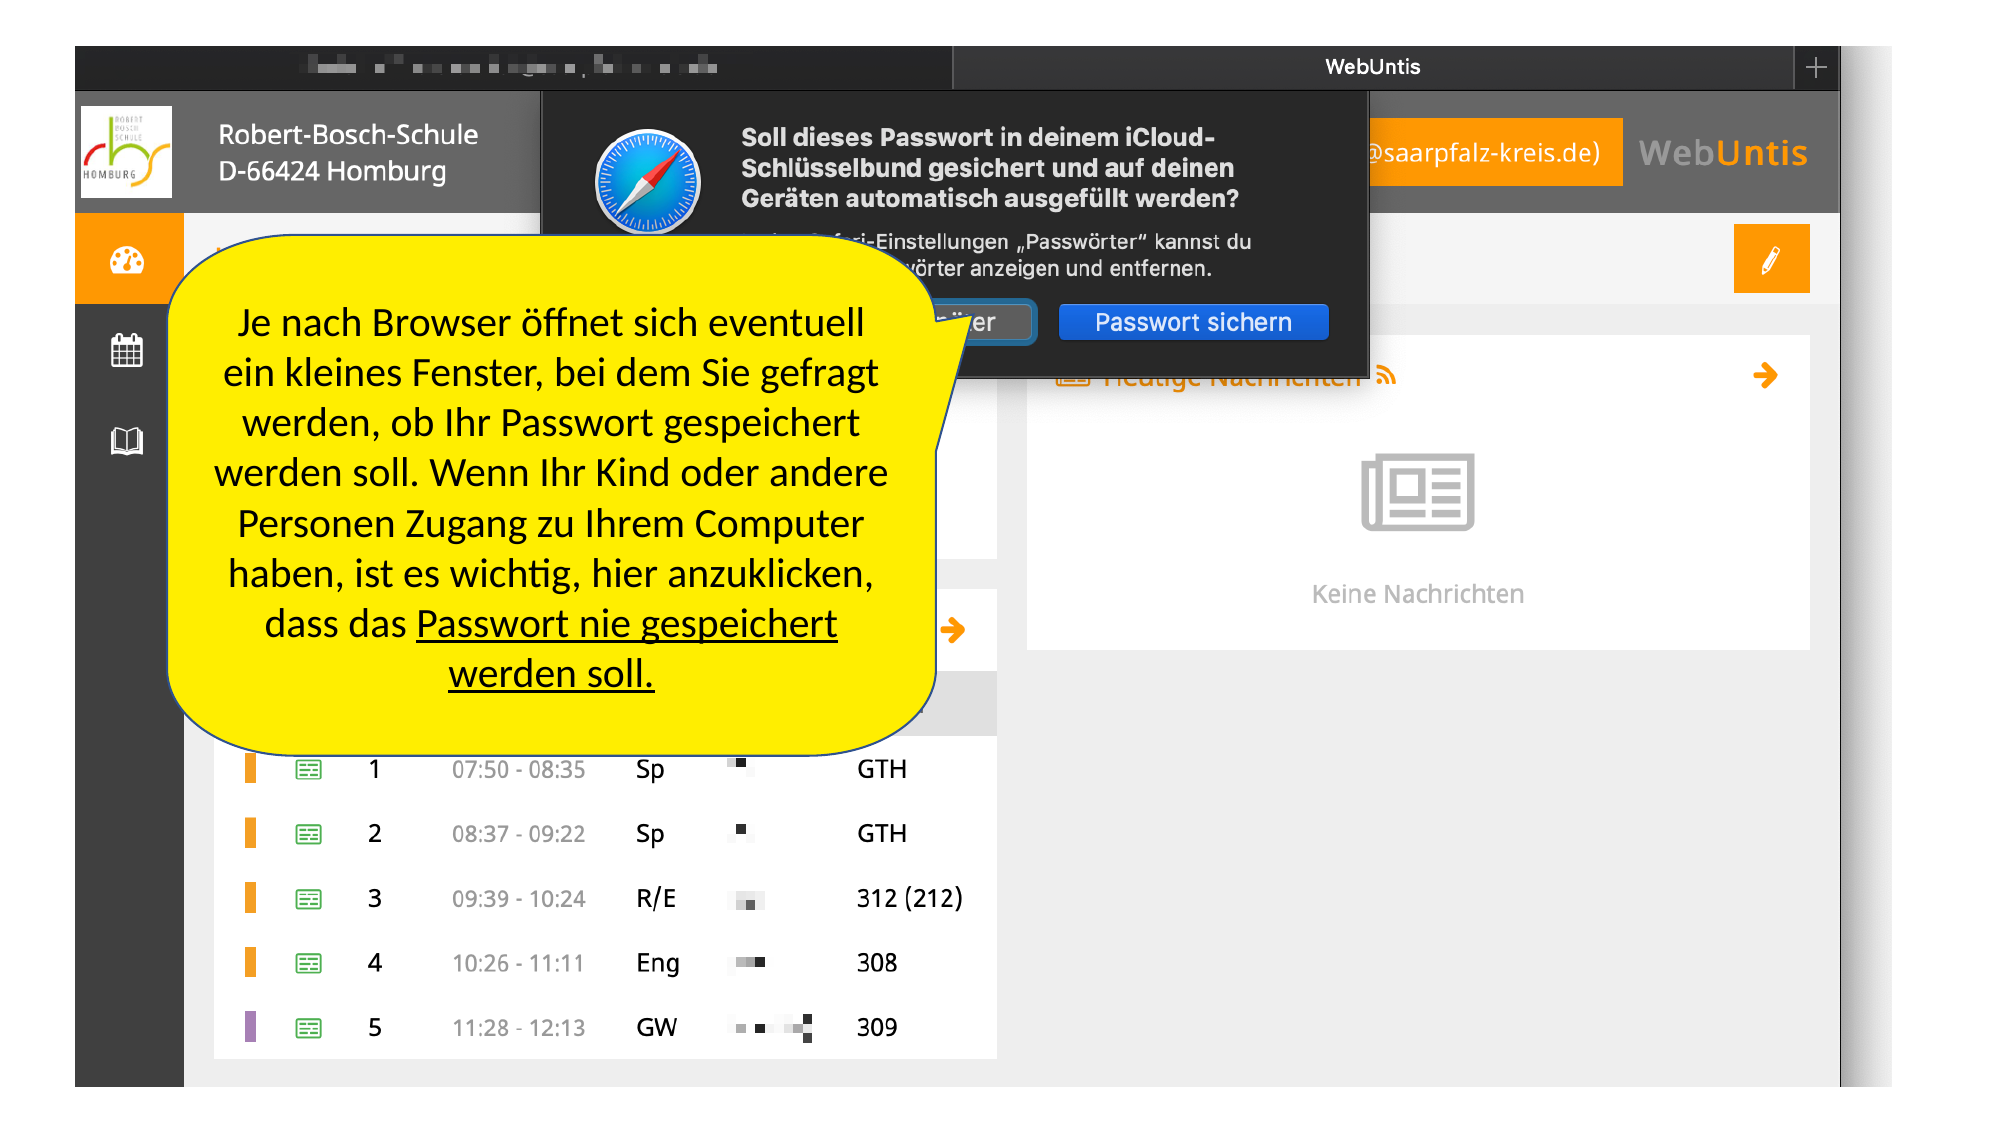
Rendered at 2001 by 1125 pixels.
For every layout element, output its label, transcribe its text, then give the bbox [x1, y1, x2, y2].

text_box Je nach Browser öffnet sich eventuell ein kleines Fenster, bei dem Sie gefragt werden, ob Ihr Passwort gespeichert werden soll. Wenn Ihr Kind oder andere Personen Zugang zu Ihrem Computer haben, ist es wichtig, hier anzuklicken, dass das Passwort nie gespeichert werden soll. [167, 234, 974, 756]
picture [75, 46, 1892, 1087]
